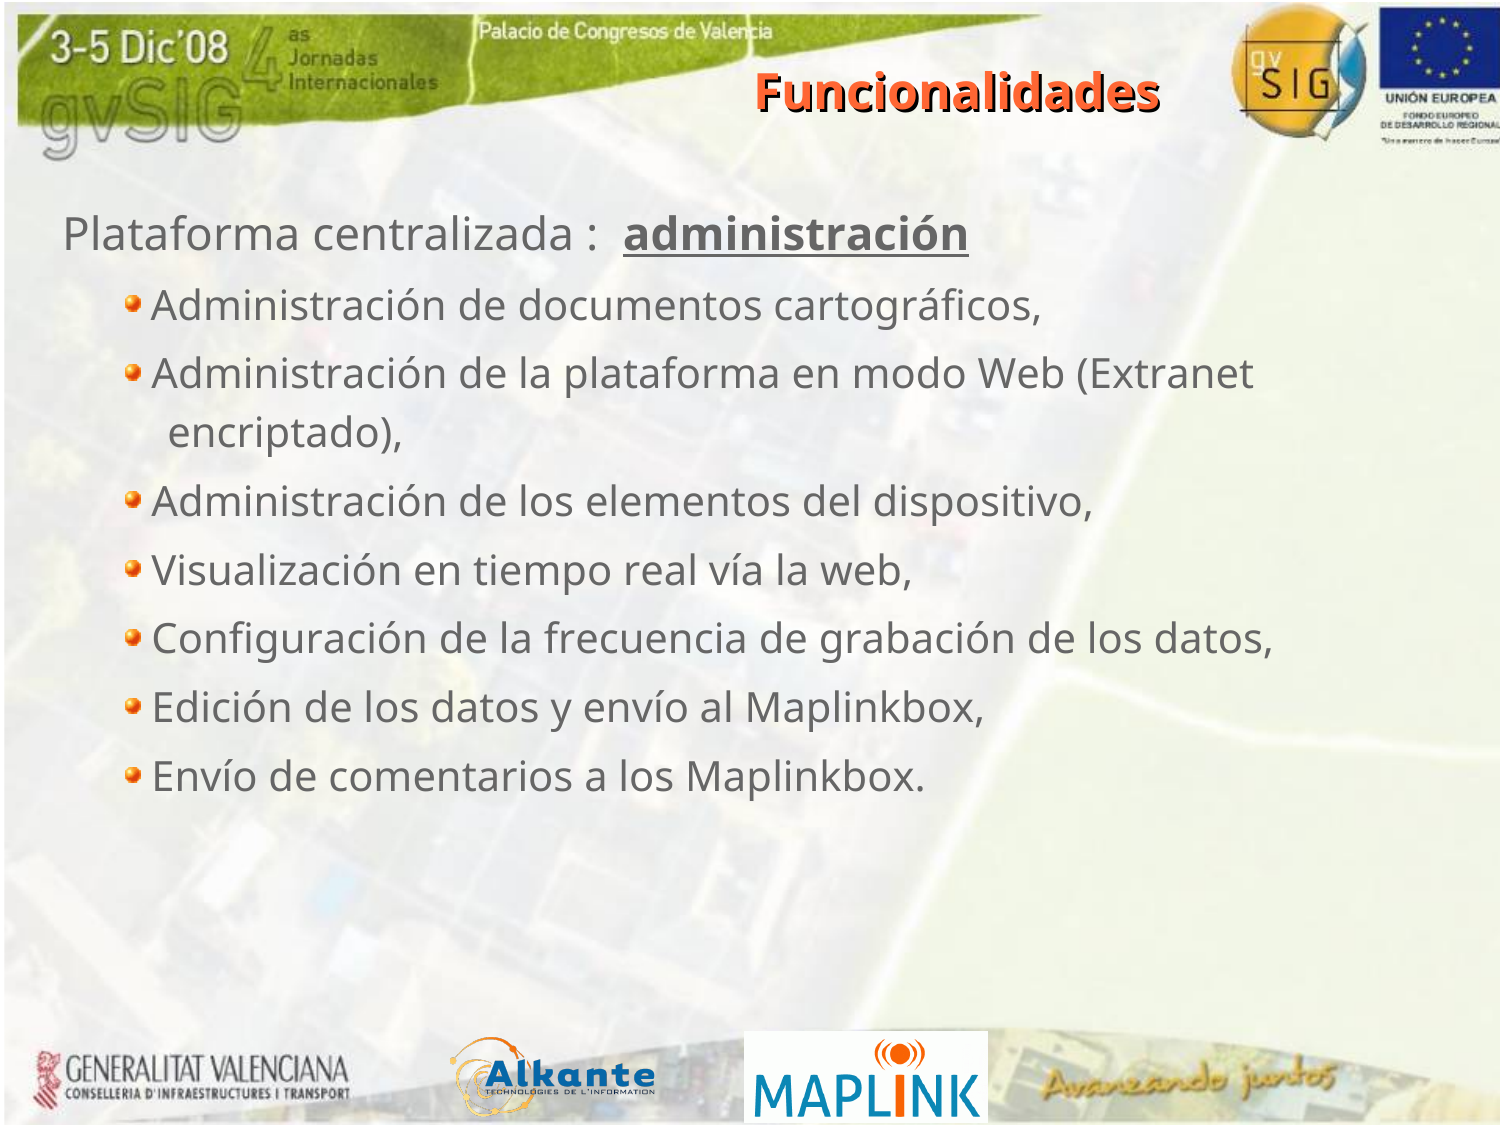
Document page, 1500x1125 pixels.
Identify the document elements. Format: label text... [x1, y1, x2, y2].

text_box Plataforma centralizada : administración Administración de documentos cartográficos, Administración de la plataforma en modo Web (Extranet encriptado), Administración de los elementos del dispositivo, Visualización en tiempo real vía la web, Configuración de la frecuencia de grabación de los datos, Edición de los datos y envío al Maplinkbox, Envío de comentarios a los Maplinkbox. [35, 196, 1447, 814]
picture [4, 2, 1500, 1125]
text_box Funcionalidades [614, 59, 1300, 120]
